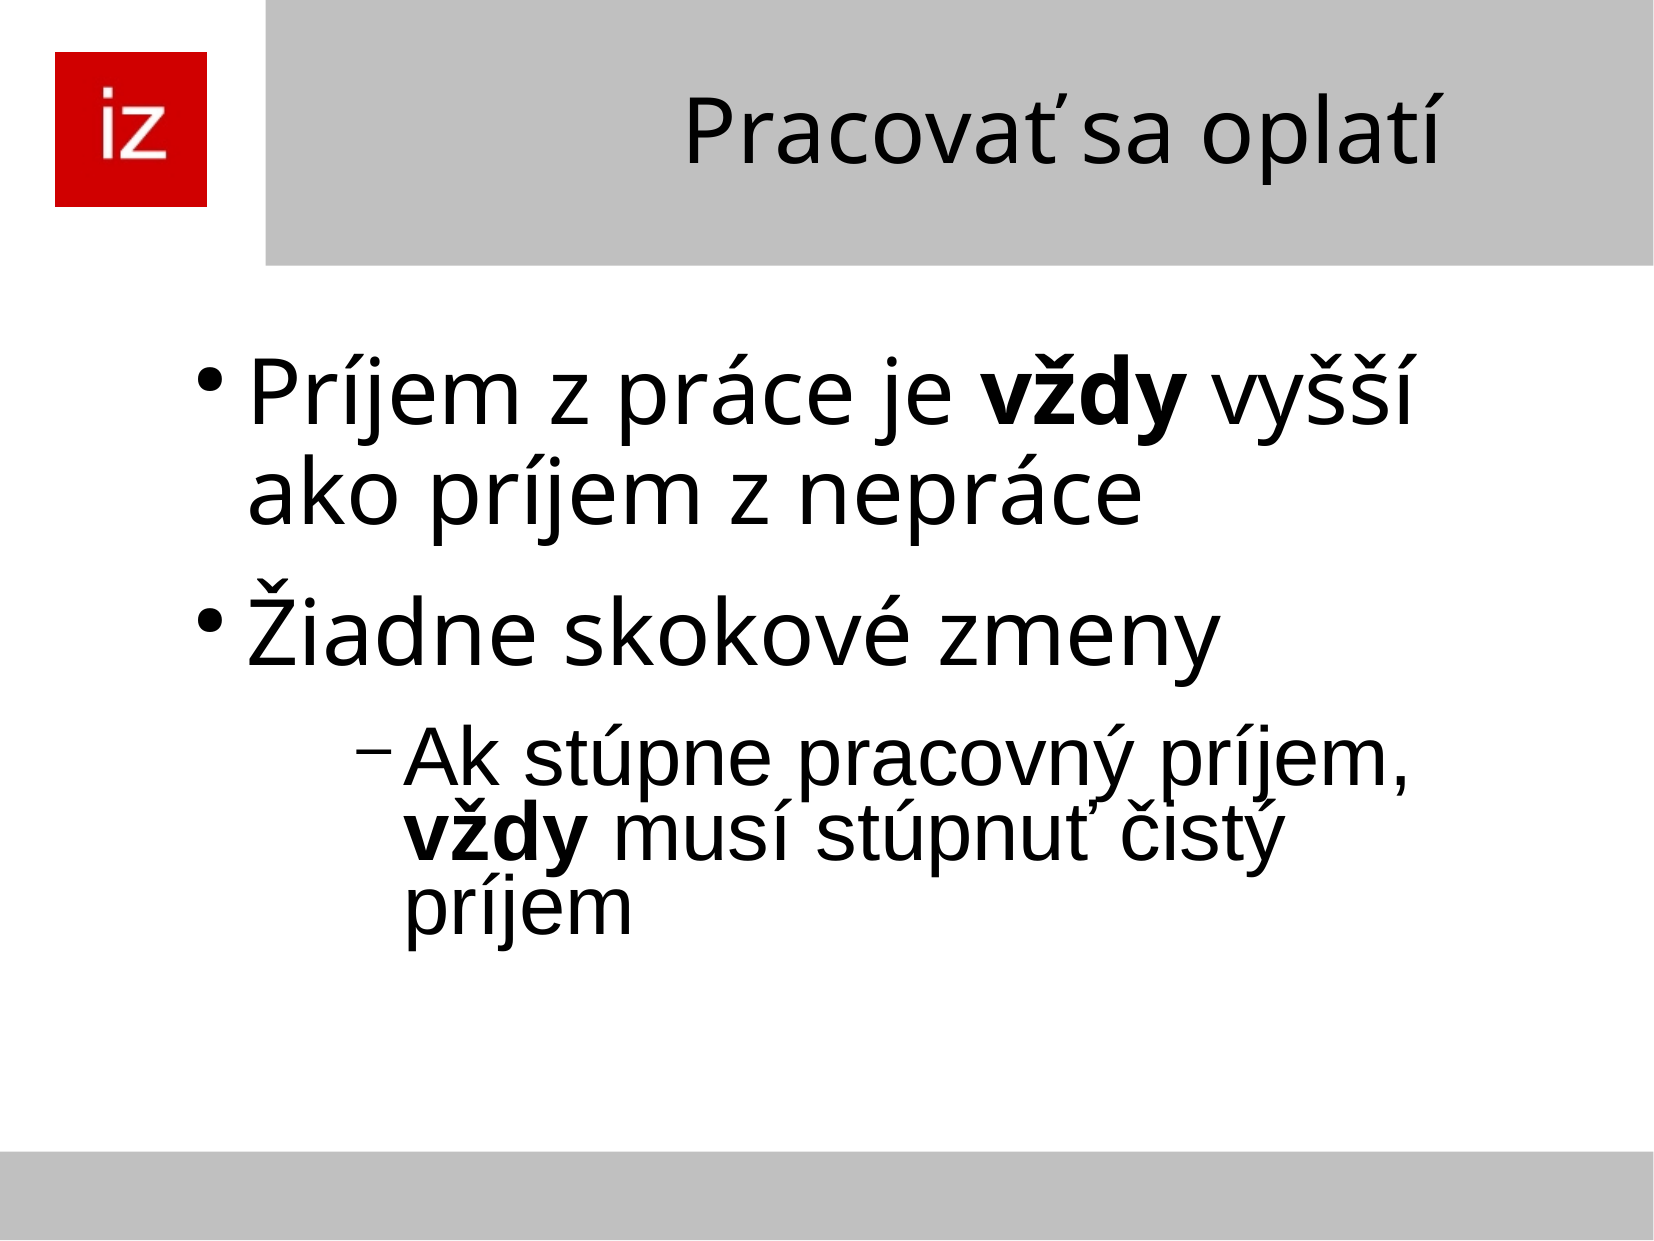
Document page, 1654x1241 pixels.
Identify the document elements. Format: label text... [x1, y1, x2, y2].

picture [55, 52, 207, 207]
list Príjem z práce je vždy vyšší ako príjem z nepráce Žiadne skokové zmeny Ak stúpne pracovný príjem, vždy musí stúpnuť čistý príjem [121, 344, 1533, 1126]
title Pracovať sa oplatí [561, 29, 1565, 237]
